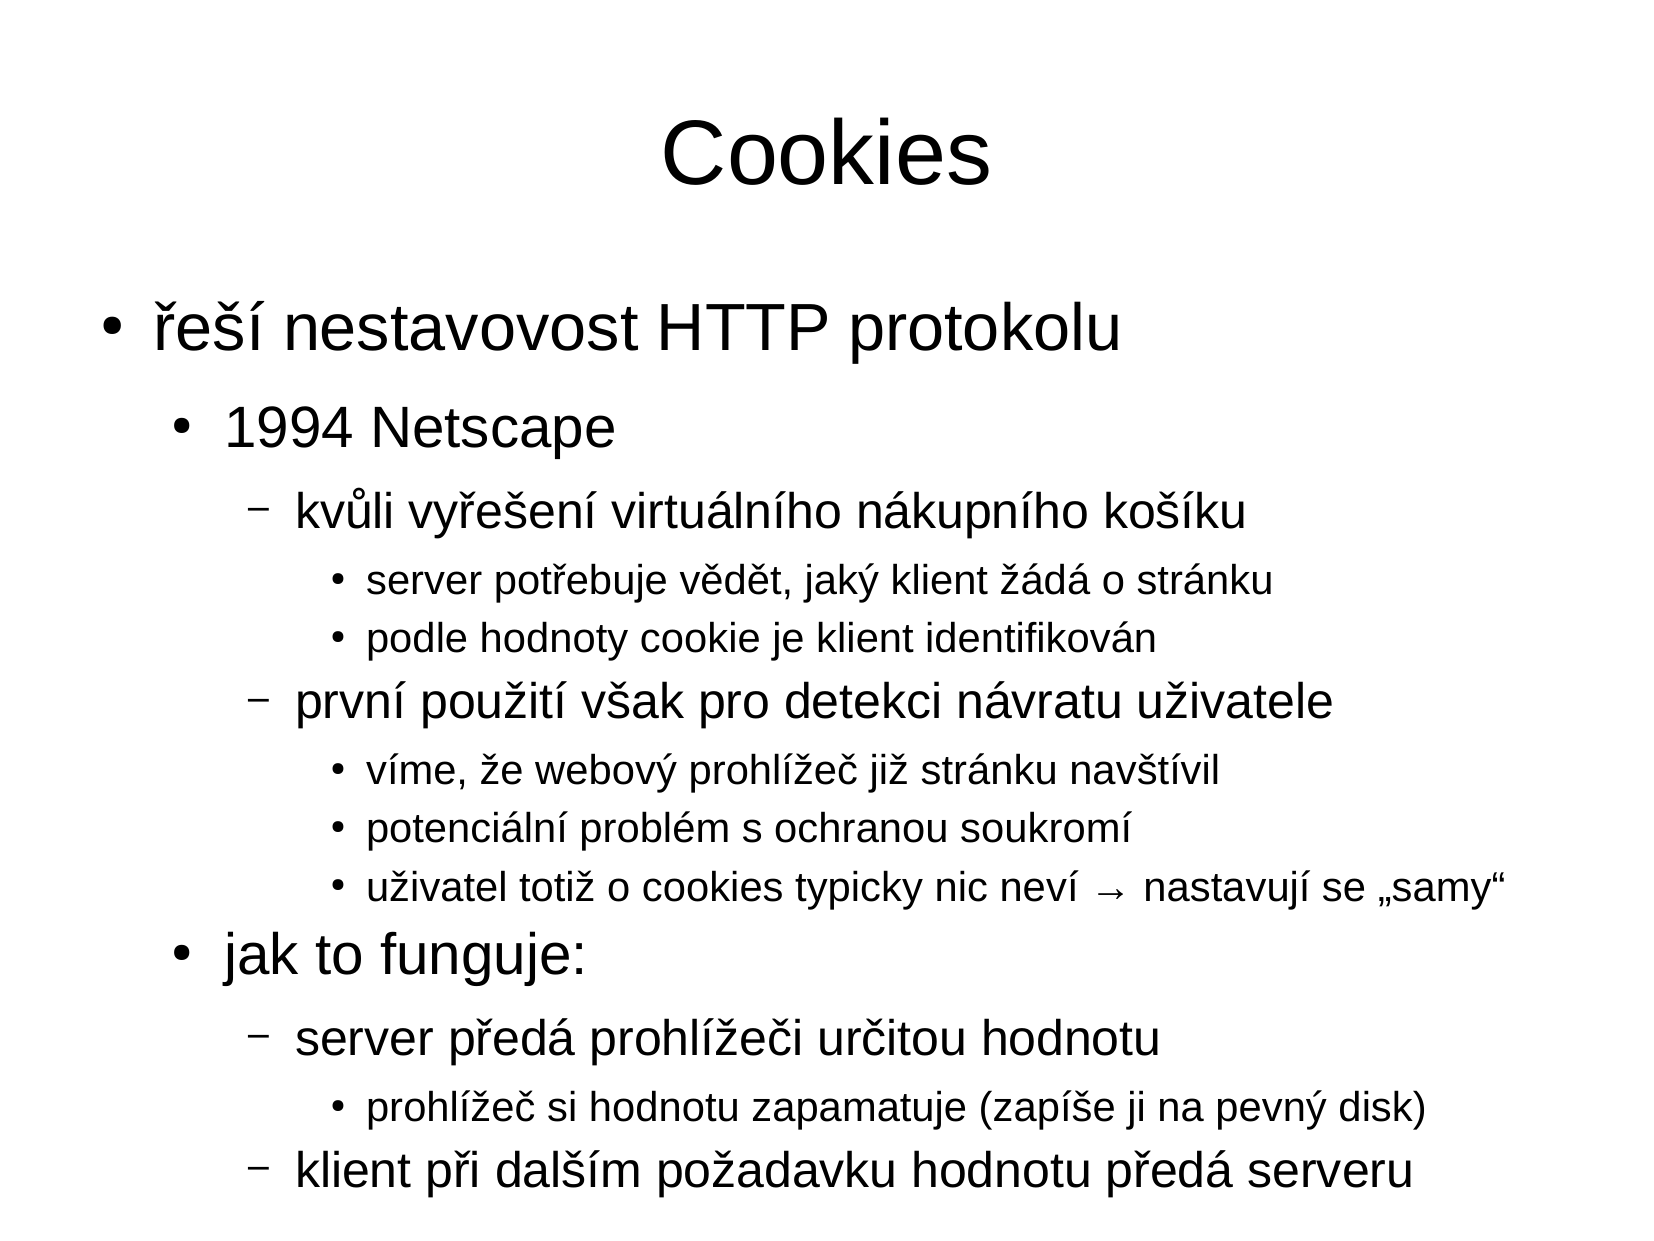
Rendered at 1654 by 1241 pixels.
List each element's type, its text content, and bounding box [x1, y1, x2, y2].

title Cookies [82, 49, 1571, 257]
list řeší nestavovost HTTP protokolu 1994 Netscape kvůli vyřešení virtuálního nákupního košíku server potřebuje vědět, jaký klient žádá o stránku podle hodnoty cookie je klient identifikován první použití však pro detekci návratu uživatele víme, že webový prohlížeč již stránku navštívil potenciální problém s ochranou soukromí uživatel totiž o cookies typicky nic neví → nastavují se „samy“ jak to funguje: server předá prohlížeči určitou hodnotu prohlížeč si hodnotu zapamatuje (zapíše ji na pevný disk) klient při dalším požadavku hodnotu předá serveru [82, 290, 1571, 1217]
